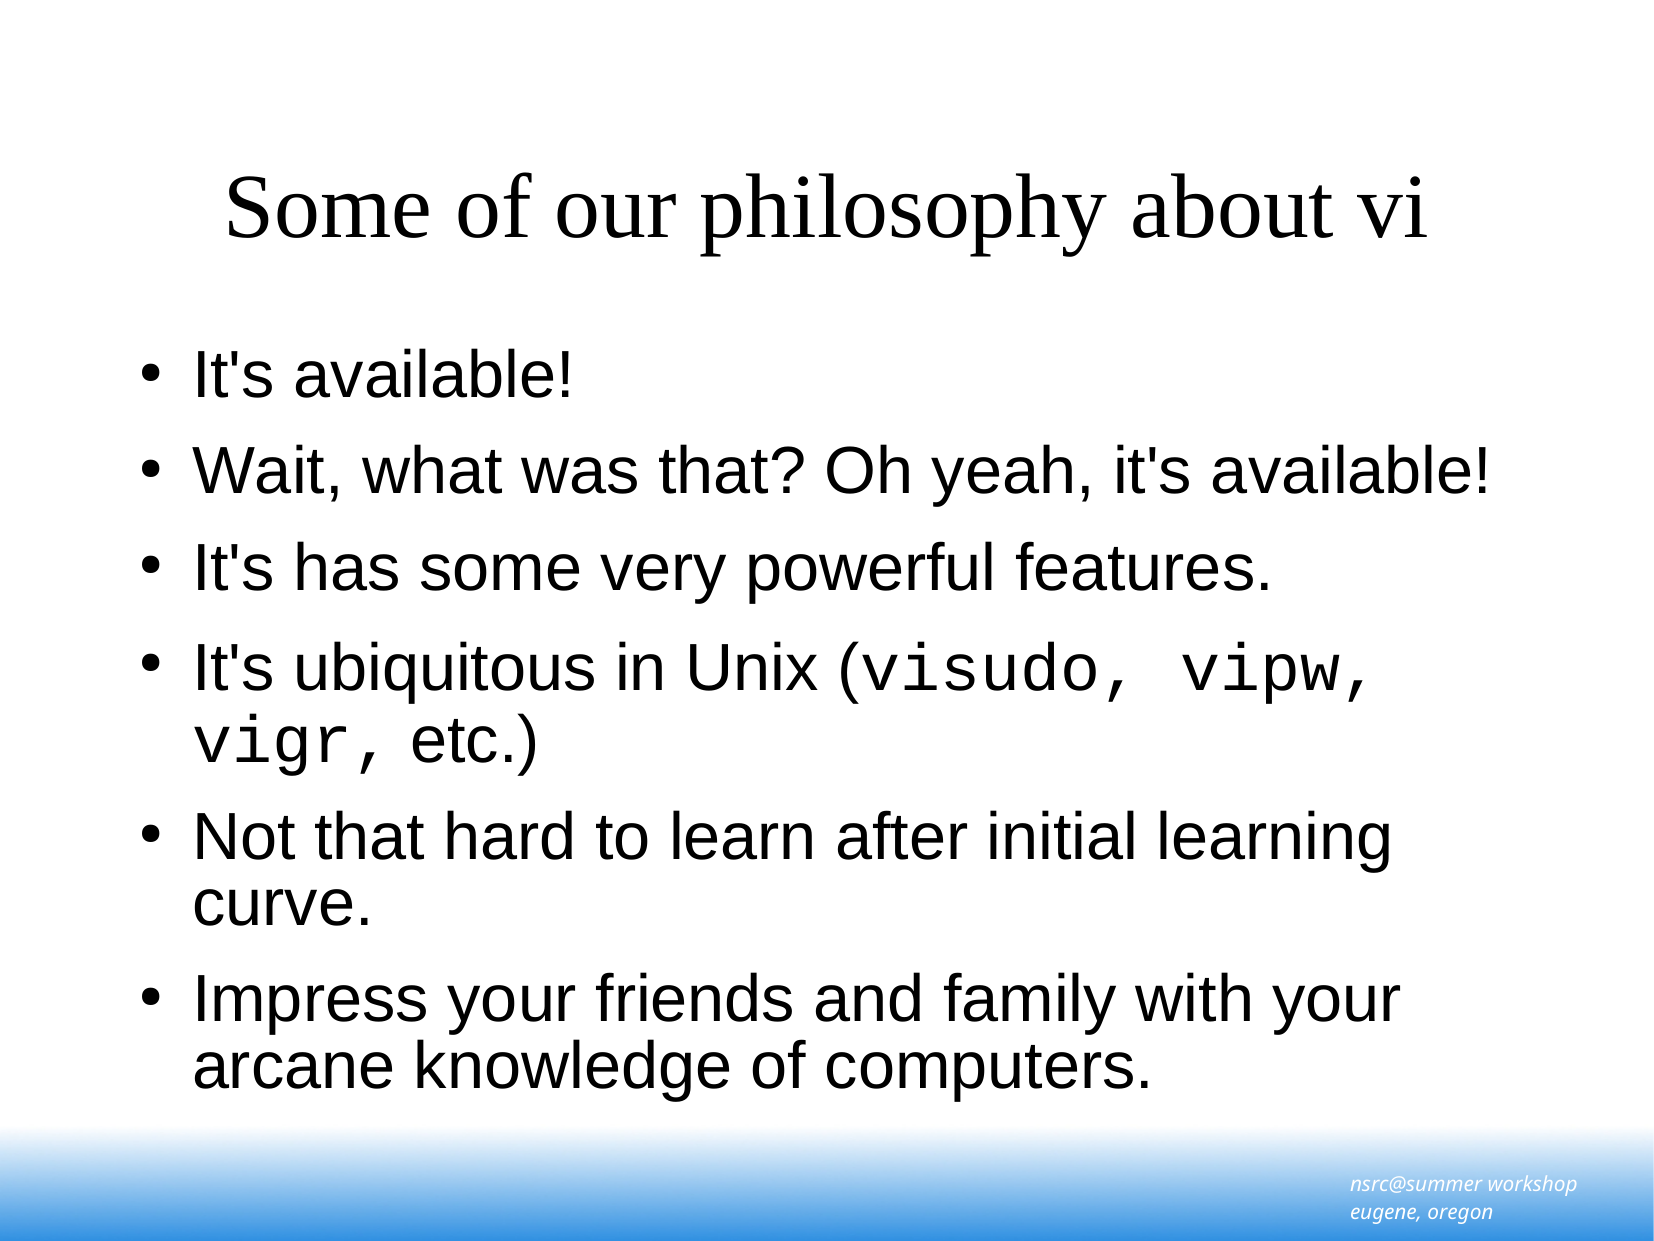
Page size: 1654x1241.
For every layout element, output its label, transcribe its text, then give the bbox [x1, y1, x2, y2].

list It's available! Wait, what was that? Oh yeah, it's available! It's has some very powerful features. It's ubiquitous in Unix (visudo, vipw, vigr, etc.) Not that hard to learn after initial learning curve. Impress your friends and family with your arcane knowledge of computers. [121, 344, 1534, 1135]
picture [0, 1124, 1654, 1241]
title Some of our philosophy about vi [121, 102, 1534, 311]
